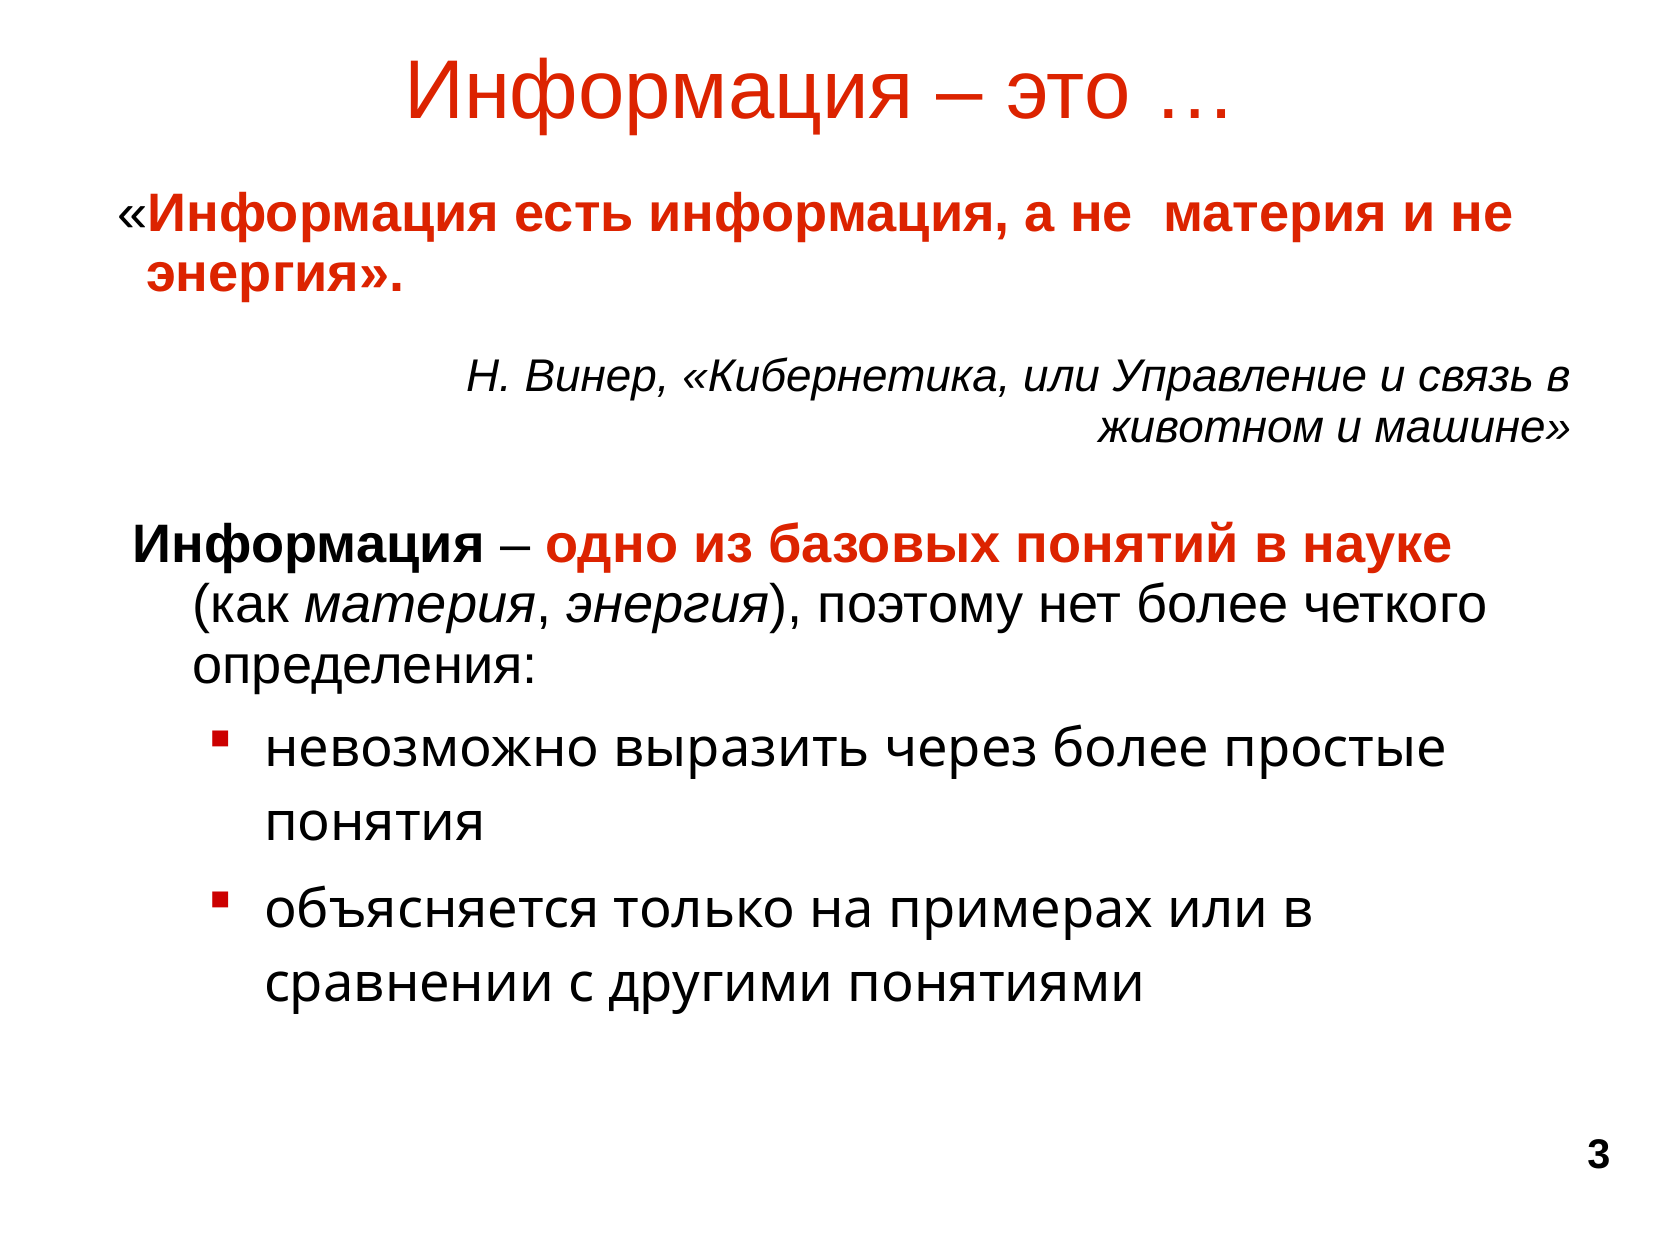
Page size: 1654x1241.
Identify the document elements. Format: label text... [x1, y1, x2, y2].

text_box Н. Винер, «Кибернетика, или Управление и связь в животном и машине» [445, 341, 1586, 493]
text_box «Информация есть информация, а не материя и не энергия». [102, 174, 1536, 346]
title Информация – это … [97, 35, 1545, 144]
text_box <номер> [1266, 1123, 1626, 1210]
text_box Информация – одно из базовых понятий в науке (как материя, энергия), поэтому нет более четкого определения: невозможно выразить через более простые понятия объясняется только на примерах или в сравнении с другими понятиями [118, 505, 1570, 1115]
